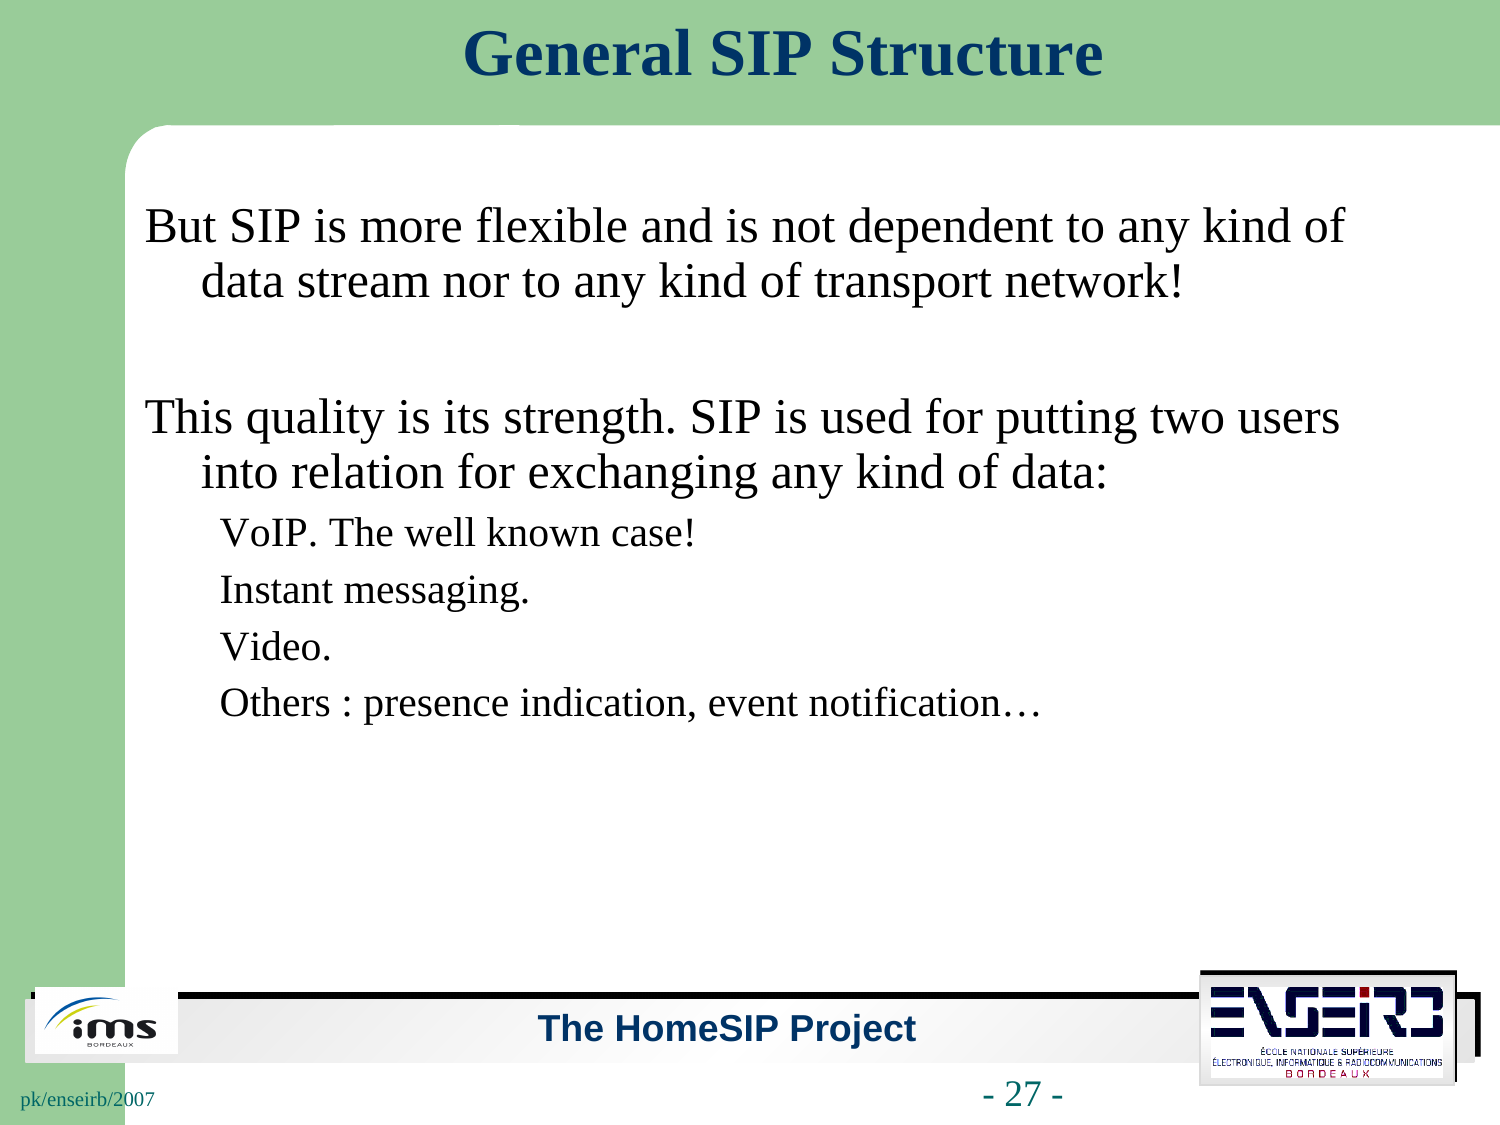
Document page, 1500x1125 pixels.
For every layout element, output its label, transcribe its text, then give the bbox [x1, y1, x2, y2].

picture [35, 987, 178, 1054]
picture [1211, 987, 1443, 1078]
text_box General SIP Structure [246, 8, 1322, 99]
text_box But SIP is more flexible and is not dependent to any kind of data stream nor to any kind of transport network! This quality is its strength. SIP is used for putting two users into relation for exchanging any kind of data: VoIP. The well known case! Instant messaging. Video. Others : presence indication, event notification… [129, 190, 1392, 802]
